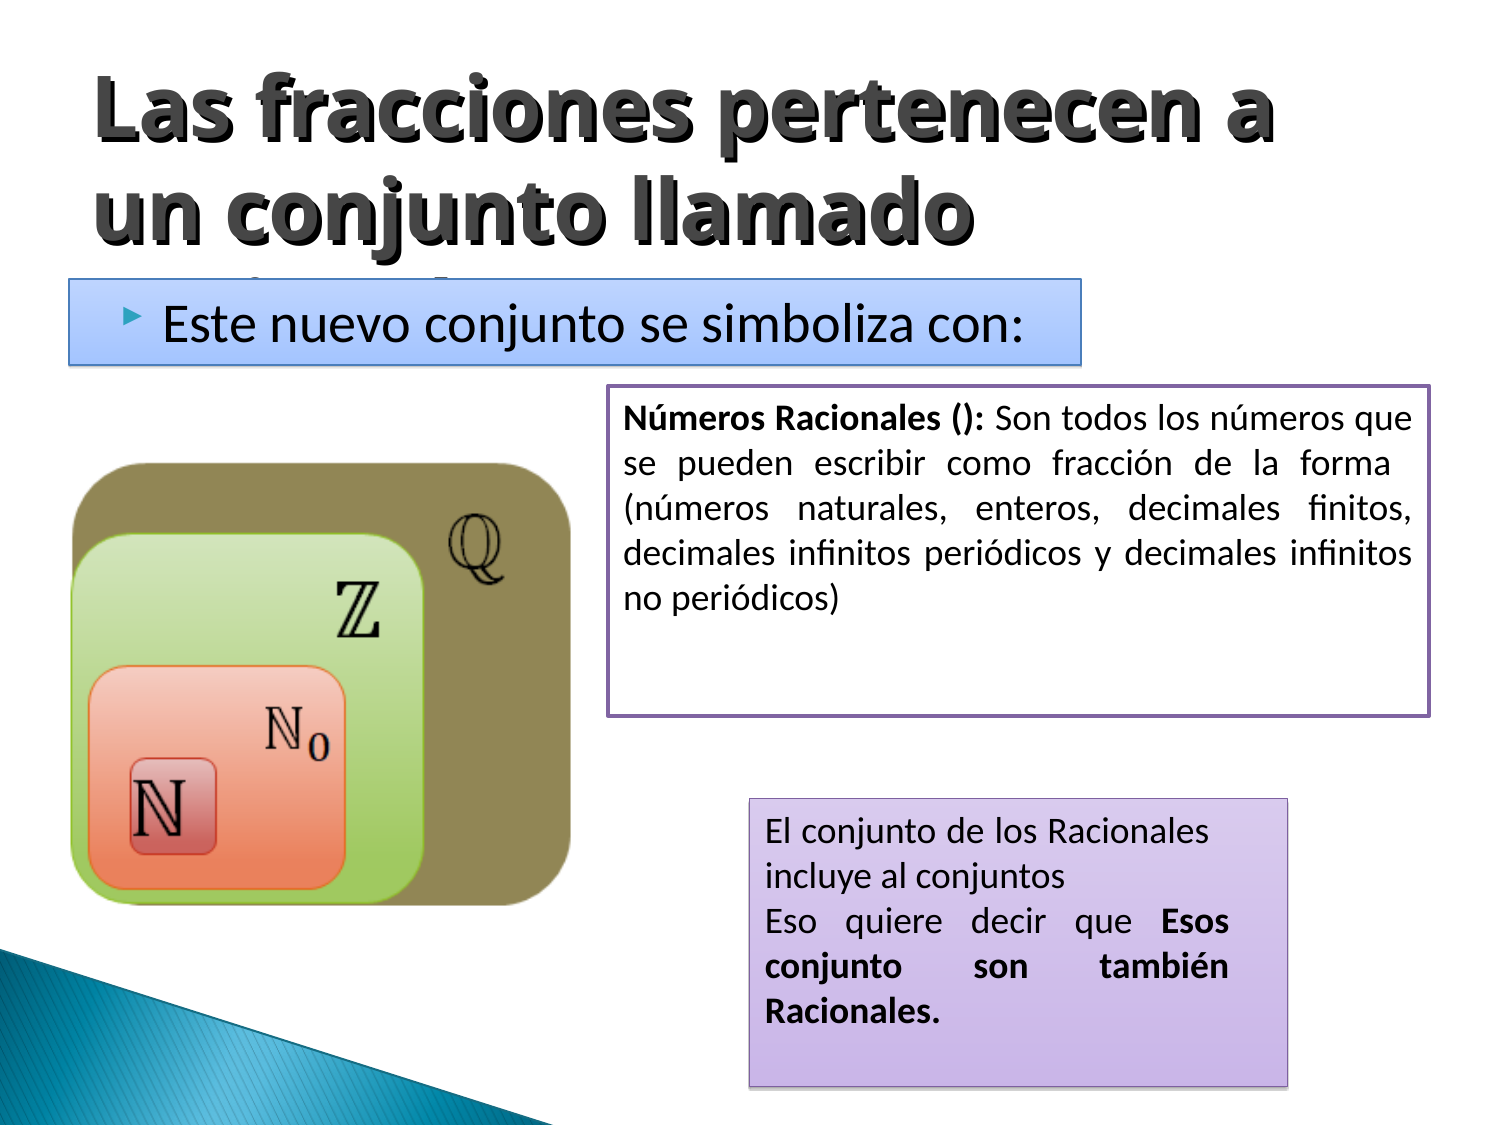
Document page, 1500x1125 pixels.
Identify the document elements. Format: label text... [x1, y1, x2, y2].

title Las fracciones pertenecen a un conjunto llamado Racionales [75, 45, 1426, 233]
list Este nuevo conjunto se simboliza con: [68, 278, 1082, 365]
text_box Números Racionales (): Son todos los números que se pueden escribir como fracción de la forma (números naturales, enteros, decimales finitos, decimales infinitos periódicos y decimales infinitos no periódicos) [608, 386, 1429, 716]
text_box El conjunto de los Racionales incluye al conjuntos Eso quiere decir que Esos conjunto son también Racionales. [749, 798, 1288, 1087]
picture [67, 456, 580, 917]
